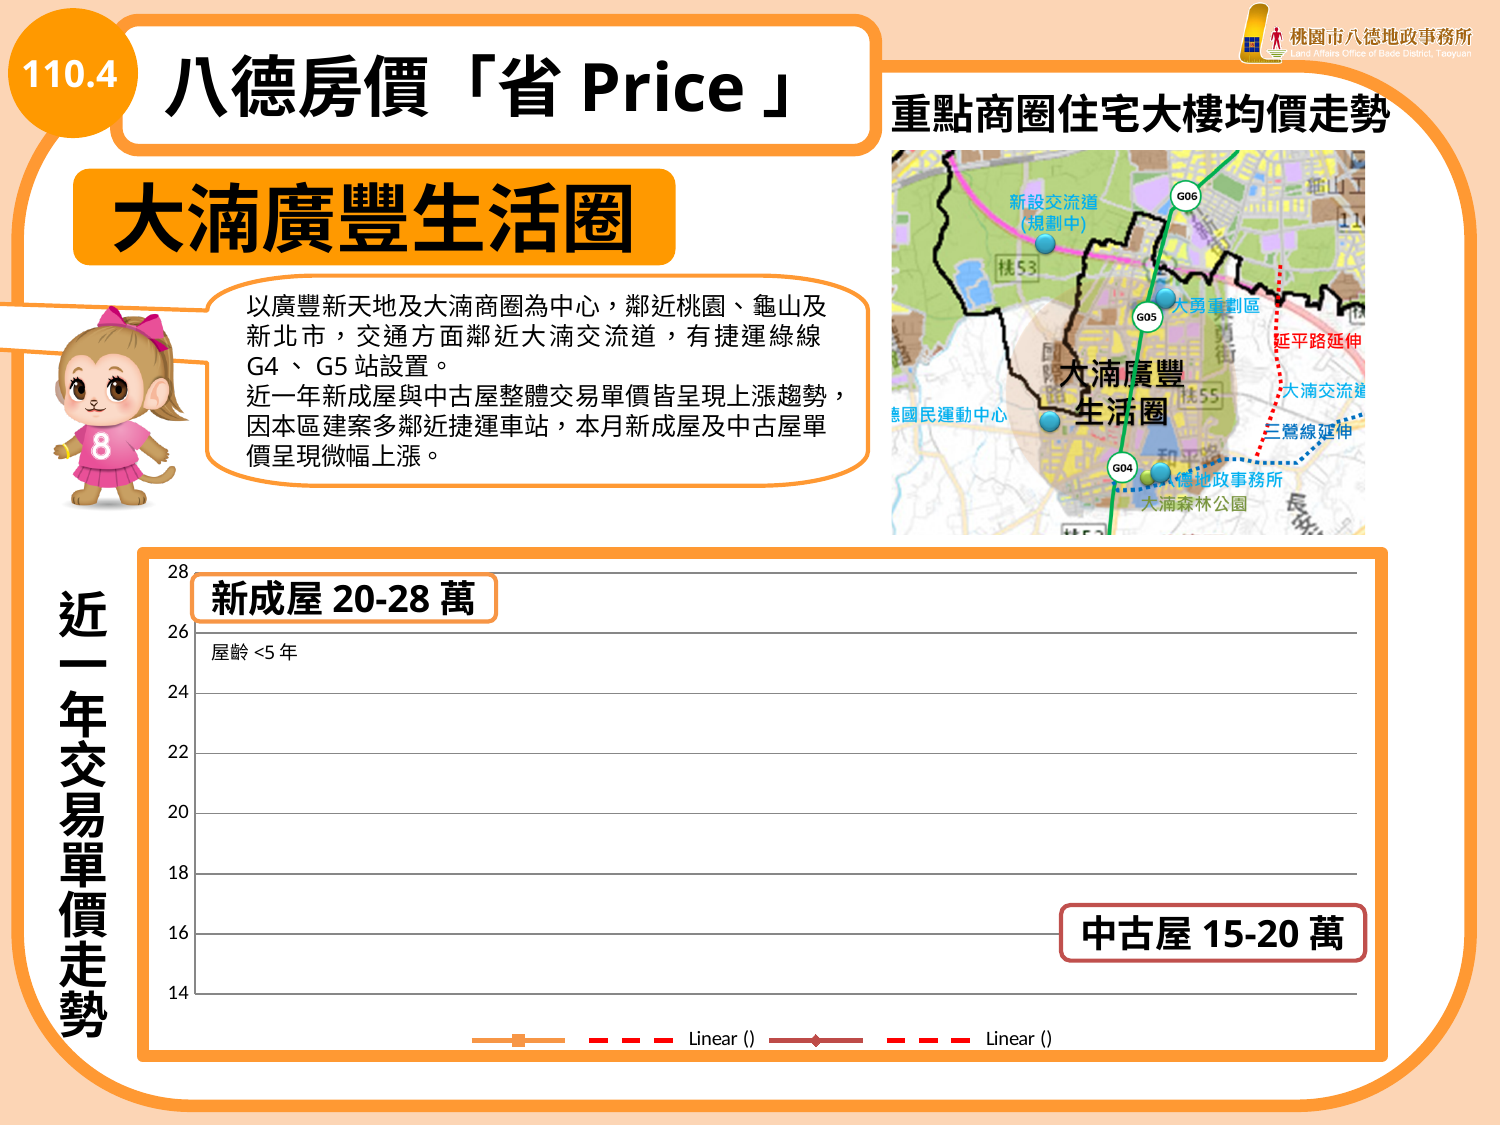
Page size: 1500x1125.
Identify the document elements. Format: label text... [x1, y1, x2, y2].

text_box 八德房價「省Price」 [116, 20, 876, 151]
text_box 近一年交易單價走勢 [44, 575, 135, 1125]
picture [1237, 0, 1500, 67]
text_box [15, 103, 1471, 1106]
text_box 大湳廣豐生活圈 [73, 168, 676, 266]
text_box 重點商圈住宅大樓均價走勢 [875, 80, 1500, 146]
text_box [16, 8, 131, 42]
text_box 以廣豐新天地及大湳商圈為中心，鄰近桃園、龜山及新北市，交通方面鄰近大湳交流道，有捷運綠線G4、G5站設置。 近一年新成屋與中古屋整體交易單價皆呈現上漲趨勢，因本區建案多鄰近捷運車站，本月新成屋及中古屋單價呈現微幅上漲。 [221, 275, 869, 486]
picture [0, 293, 227, 529]
text_box 屋齡<5年 [196, 633, 386, 671]
text_box 110.4 [0, 42, 146, 103]
text_box 中古屋15-20萬 [1061, 905, 1366, 961]
picture [891, 150, 1366, 535]
text_box [876, 66, 1365, 80]
text_box 新成屋20-28萬 [191, 574, 497, 622]
chart [136, 546, 1388, 1063]
